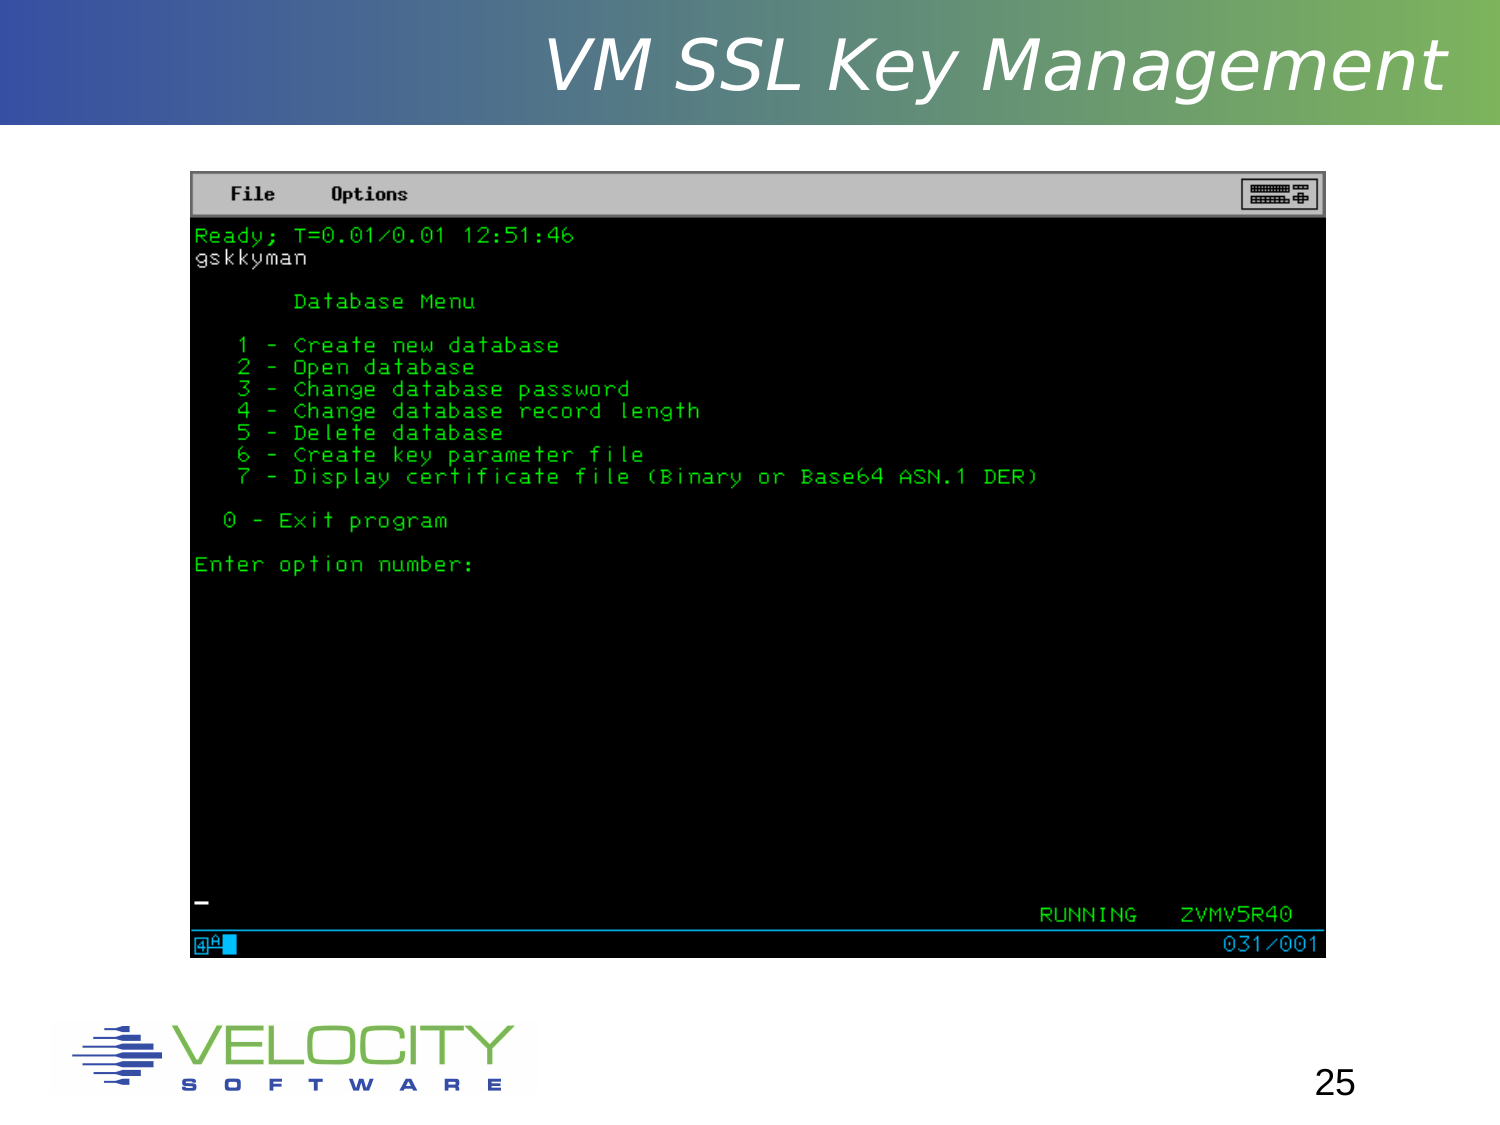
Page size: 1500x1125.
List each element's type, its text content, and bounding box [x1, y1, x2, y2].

picture [50, 1021, 538, 1094]
picture [190, 171, 1326, 929]
picture [190, 932, 1326, 958]
title VM SSL Key Management [62, 12, 1463, 113]
